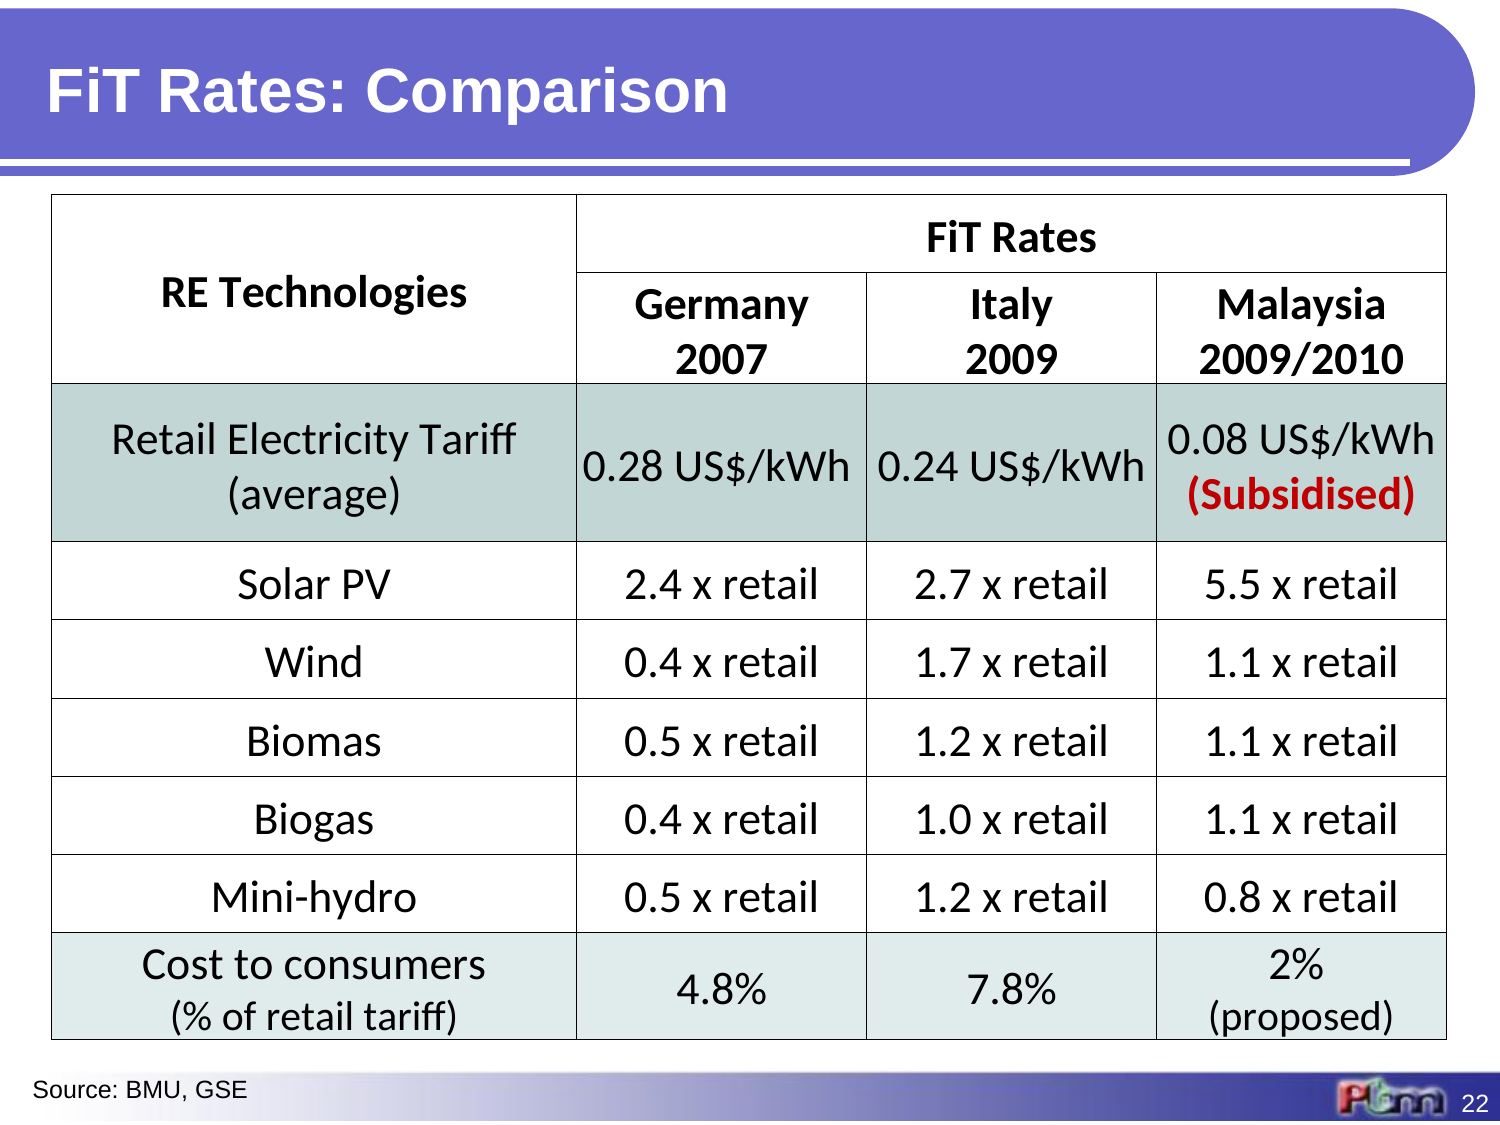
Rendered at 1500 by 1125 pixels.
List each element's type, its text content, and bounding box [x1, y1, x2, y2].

text_box <編號> [1154, 1050, 1500, 1125]
table_cell 1.1 x retail [1157, 777, 1446, 854]
table_cell 7.8% [867, 933, 1156, 1039]
table_cell 5.5 x retail [1157, 542, 1446, 619]
table_header FiT Rates [577, 195, 1446, 272]
table_cell 0.5 x retail [577, 855, 866, 932]
table_cell Solar PV [52, 542, 576, 619]
table_header RE Technologies [52, 195, 576, 383]
table_cell 1.2 x retail [867, 699, 1156, 776]
text_box Source: BMU, GSE [17, 1066, 264, 1112]
table_cell Biogas [52, 777, 576, 854]
table_cell 0.28 US$/kWh [577, 384, 866, 541]
table_cell 2.4 x retail [577, 542, 866, 619]
table_cell 0.5 x retail [577, 699, 866, 776]
table_cell 2% (proposed) [1157, 933, 1446, 1039]
table_cell Cost to consumers (% of retail tariff) [52, 933, 576, 1039]
picture [0, 1070, 1154, 1121]
table_cell 2.7 x retail [867, 542, 1156, 619]
table_cell 0.24 US$/kWh [867, 384, 1156, 541]
table_cell 1.1 x retail [1157, 699, 1446, 776]
table_cell Retail Electricity Tariff (average) [52, 384, 576, 541]
table_cell 0.08 US$/kWh (Subsidised) [1157, 384, 1446, 541]
table_cell 0.4 x retail [577, 777, 866, 854]
title FiT Rates: Comparison [31, 12, 1417, 163]
table_cell Italy 2009 [867, 273, 1156, 383]
table_cell Mini-hydro [52, 855, 576, 932]
table_cell 1.1 x retail [1157, 620, 1446, 698]
table_cell 1.0 x retail [867, 777, 1156, 854]
table_cell 4.8% [577, 933, 866, 1039]
table_cell 1.2 x retail [867, 855, 1156, 932]
table_cell 1.7 x retail [867, 620, 1156, 698]
table_cell Malaysia 2009/2010 [1157, 273, 1446, 383]
table_cell Germany 2007 [577, 273, 866, 383]
table_cell Wind [52, 620, 576, 698]
table_cell 0.4 x retail [577, 620, 866, 698]
table_cell Biomas [52, 699, 576, 776]
table_cell 0.8 x retail [1157, 855, 1446, 932]
